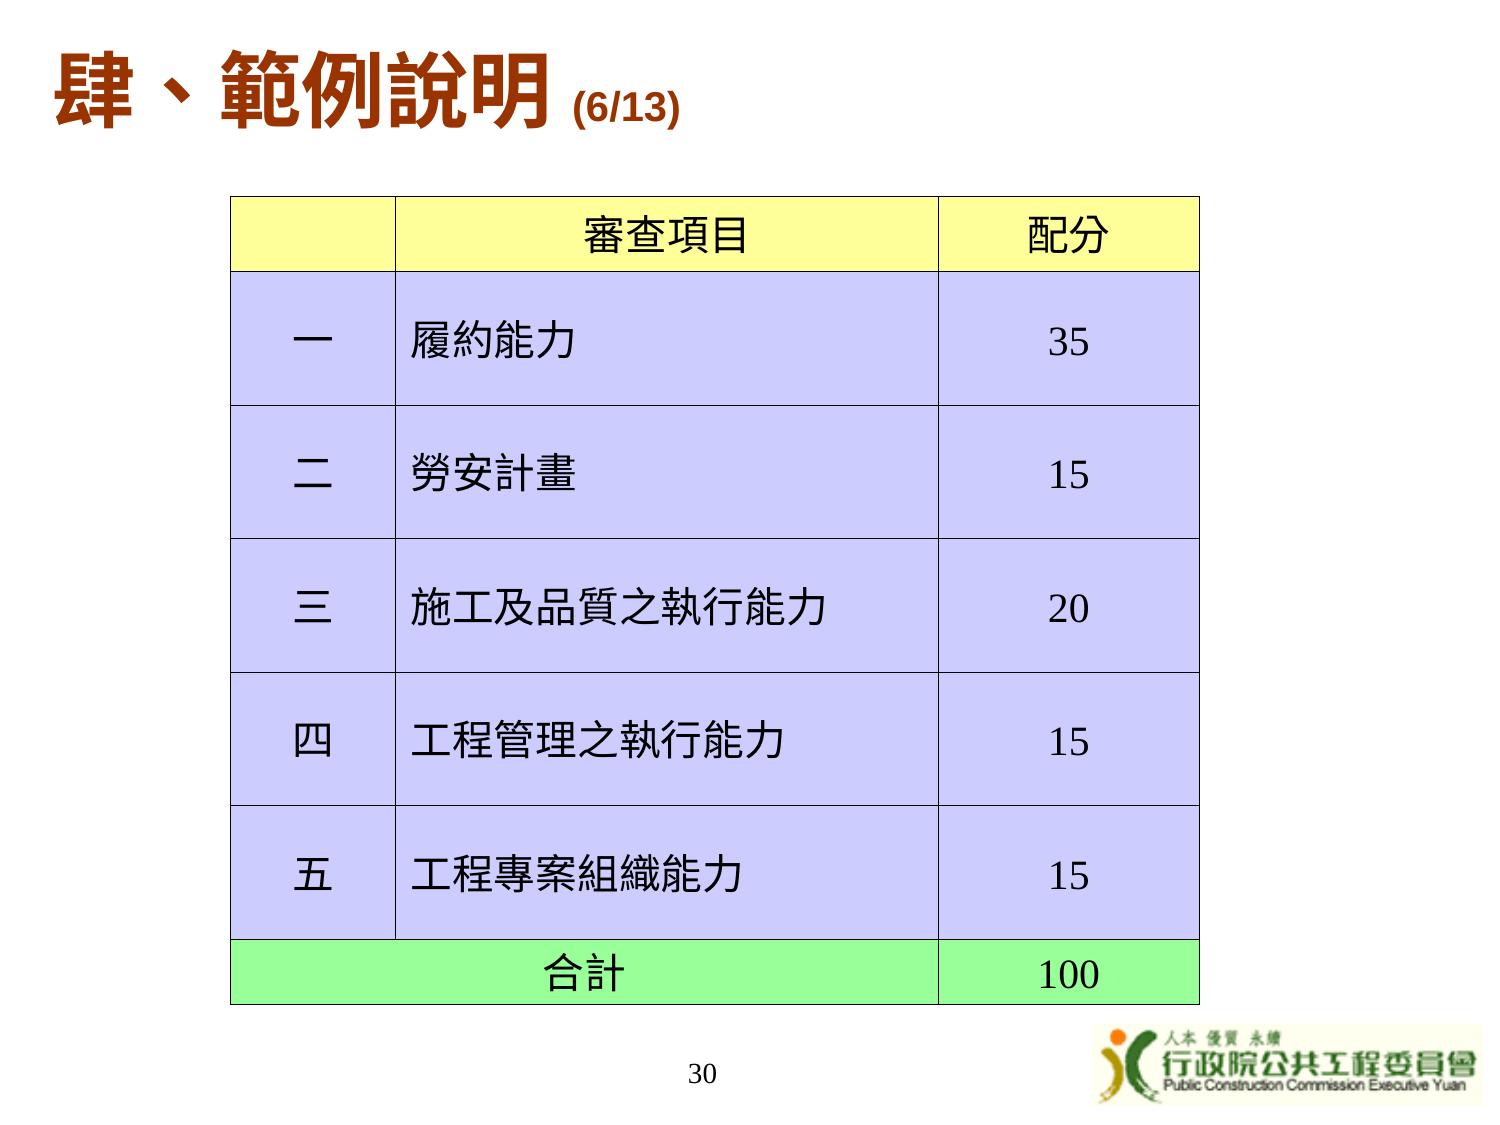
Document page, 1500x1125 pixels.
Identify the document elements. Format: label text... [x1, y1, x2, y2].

text_box <編號> [643, 1046, 762, 1098]
table_header 審查項目 [396, 197, 938, 271]
table_cell 15 [939, 406, 1199, 538]
table_cell 一 [231, 272, 395, 405]
table_header [231, 197, 395, 271]
table_cell 五 [231, 806, 395, 939]
table_cell 35 [939, 272, 1199, 405]
table_cell 施工及品質之執行能力 [396, 539, 938, 672]
table_cell 15 [939, 673, 1199, 805]
table_cell 勞安計畫 [396, 406, 938, 538]
table_cell 20 [939, 539, 1199, 672]
title 肆、範例說明(6/13) [37, 25, 1461, 152]
table_cell 工程專案組織能力 [396, 806, 938, 939]
table_cell 四 [231, 673, 395, 805]
table_header 配分 [939, 197, 1199, 271]
table_cell 三 [231, 539, 395, 672]
table_cell 二 [231, 406, 395, 538]
table_cell 工程管理之執行能力 [396, 673, 938, 805]
picture [1092, 1023, 1483, 1106]
table_cell 100 [939, 940, 1199, 1004]
table_cell 合計 [231, 940, 938, 1004]
table_cell 15 [939, 806, 1199, 939]
table_cell 履約能力 [396, 272, 938, 405]
